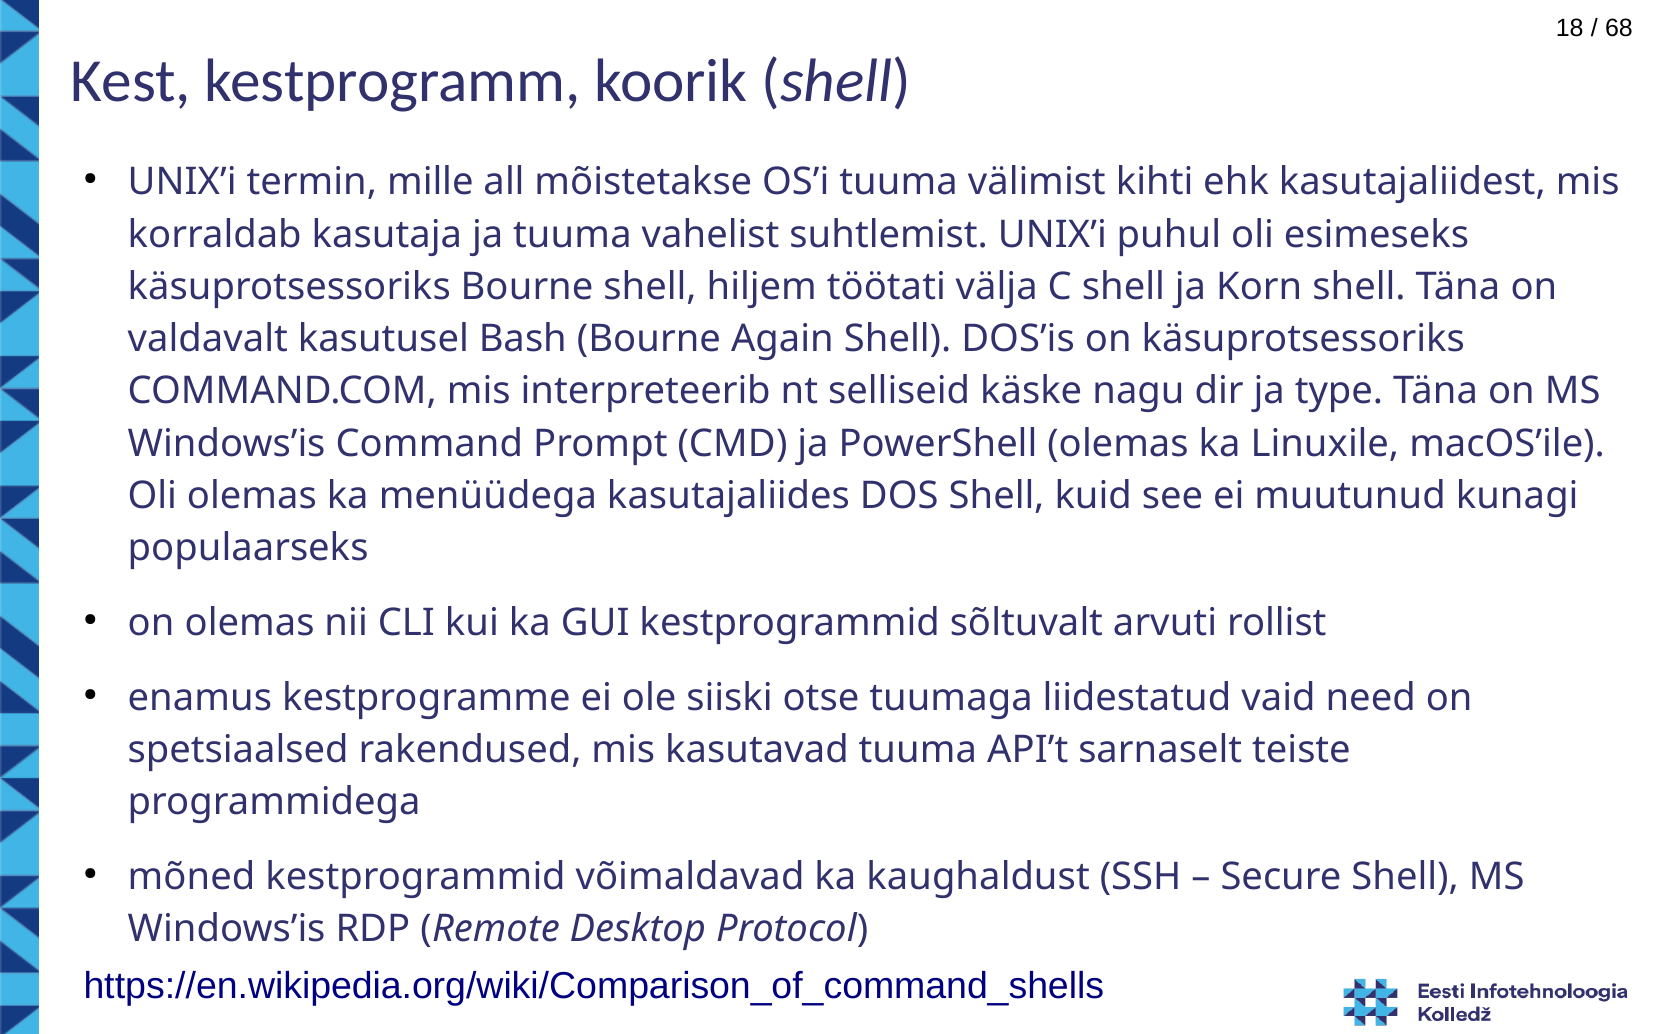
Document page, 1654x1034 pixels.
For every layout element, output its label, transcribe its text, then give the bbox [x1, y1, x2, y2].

title Kest, kestprogramm, koorik (shell) [70, 41, 1630, 130]
list UNIX’i termin, mille all mõistetakse OS’i tuuma välimist kihti ehk kasutajaliidest, mis korraldab kasutaja ja tuuma vahelist suhtlemist. UNIX’i puhul oli esimeseks käsuprotsessoriks Bourne shell, hiljem töötati välja C shell ja Korn shell. Täna on valdavalt kasutusel Bash (Bourne Again Shell). DOS’is on käsuprotsessoriks COMMAND.COM, mis interpreteerib nt selliseid käske nagu dir ja type. Täna on MS Windows’is Command Prompt (CMD) ja PowerShell (olemas ka Linuxile, macOS’ile). Oli olemas ka menüüdega kasutajaliides DOS Shell, kuid see ei muutunud kunagi populaarseks on olemas nii CLI kui ka GUI kestprogrammid sõltuvalt arvuti rollist enamus kestprogramme ei ole siiski otse tuumaga liidestatud vaid need on spetsiaalsed rakendused, mis kasutavad tuuma API’t sarnaselt teiste programmidega mõned kestprogrammid võimaldavad ka kaughaldust (SSH – Secure Shell), MS Windows’is RDP (Remote Desktop Protocol) [68, 153, 1630, 957]
text_box https://en.wikipedia.org/wiki/Comparison_of_command_shells [68, 956, 1120, 1014]
